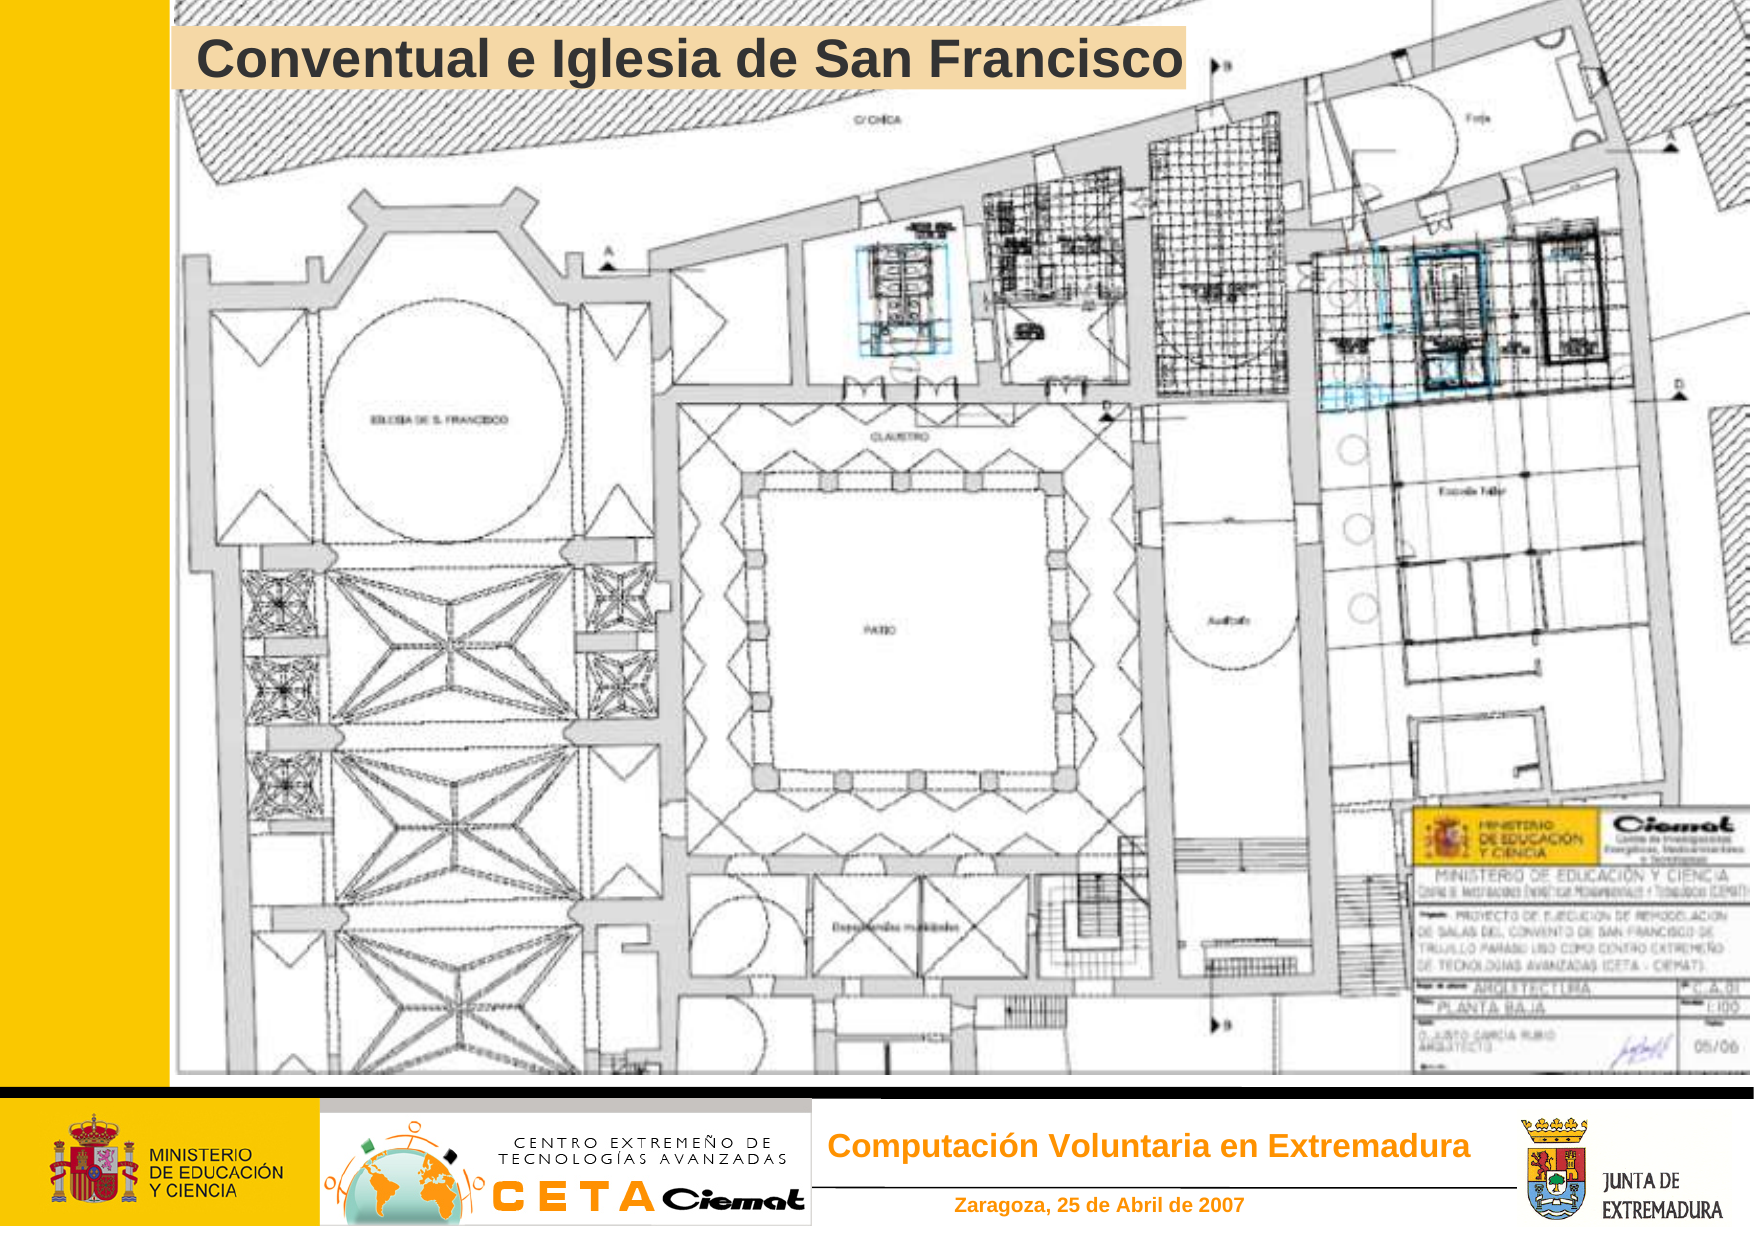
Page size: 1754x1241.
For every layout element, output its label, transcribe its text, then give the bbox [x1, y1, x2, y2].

picture [1517, 1109, 1732, 1227]
picture [174, 0, 1750, 1075]
text_box Conventual e Iglesia de San Francisco [171, 26, 1187, 90]
picture [0, 1098, 812, 1226]
